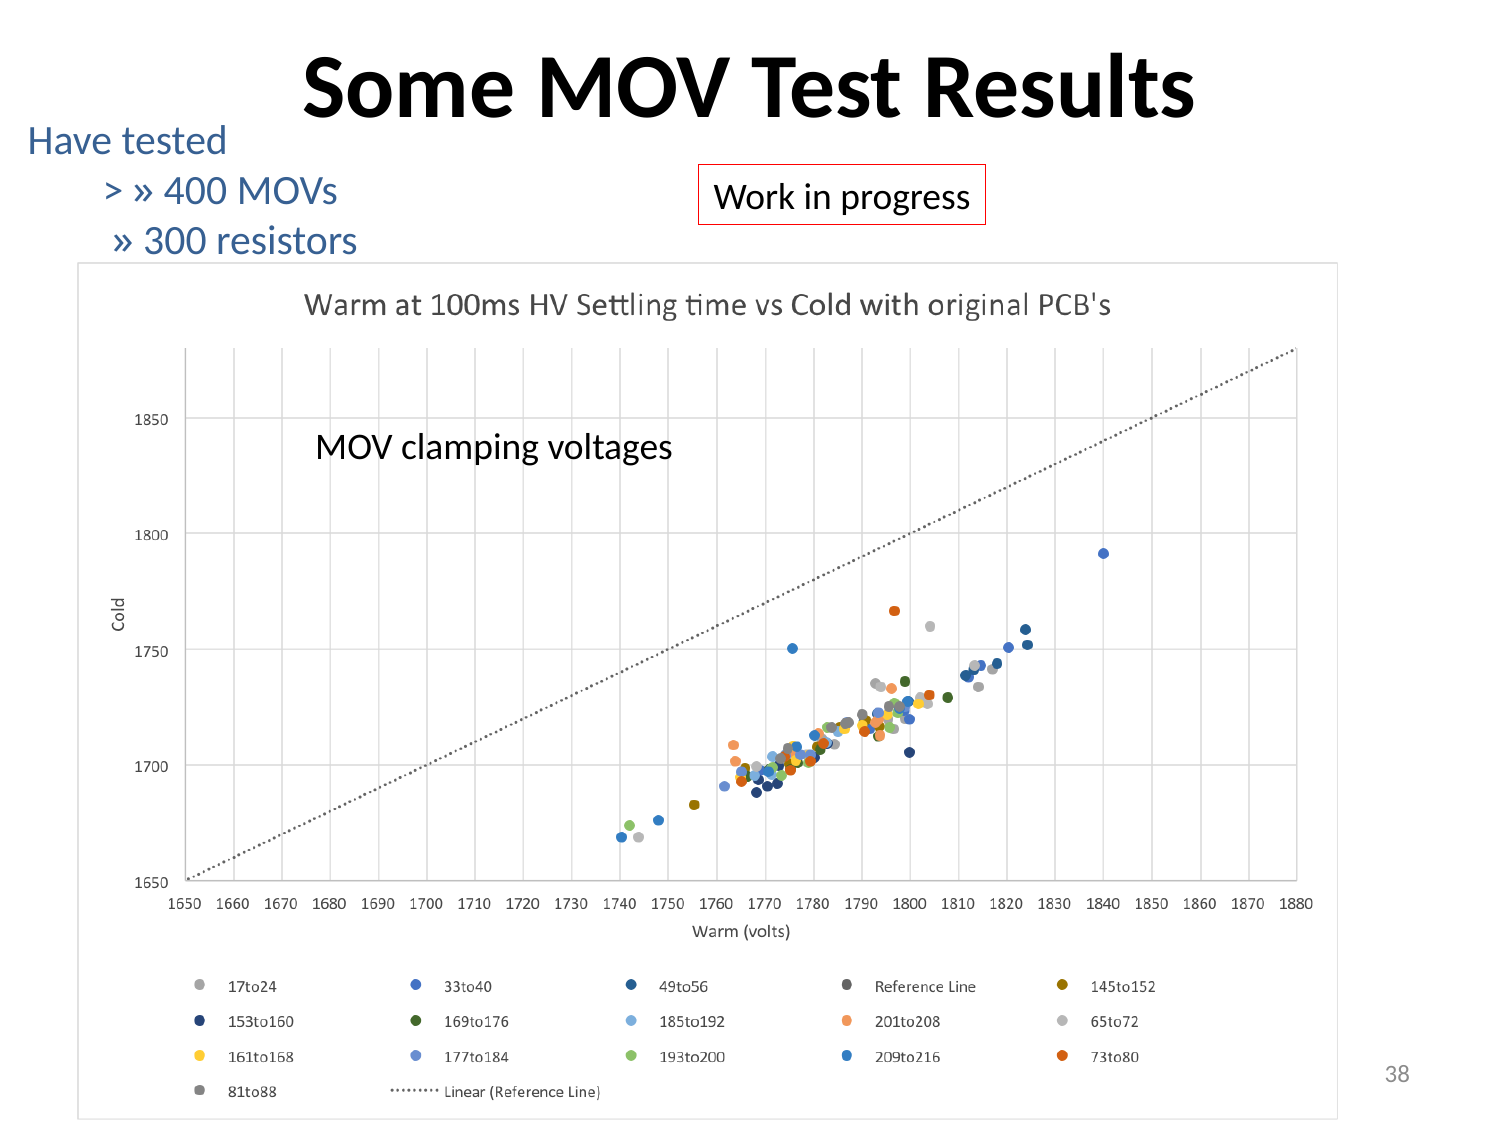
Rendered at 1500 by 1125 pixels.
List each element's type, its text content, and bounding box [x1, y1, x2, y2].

text_box Work in progress [698, 164, 986, 225]
slide_number <number> [1338, 1042, 1425, 1103]
text_box Have tested > » 400 MOVs » 300 resistors [12, 105, 383, 316]
text_box MOV clamping voltages [300, 414, 689, 475]
title Some MOV Test Results [75, 2, 1425, 160]
picture [77, 262, 1338, 1120]
